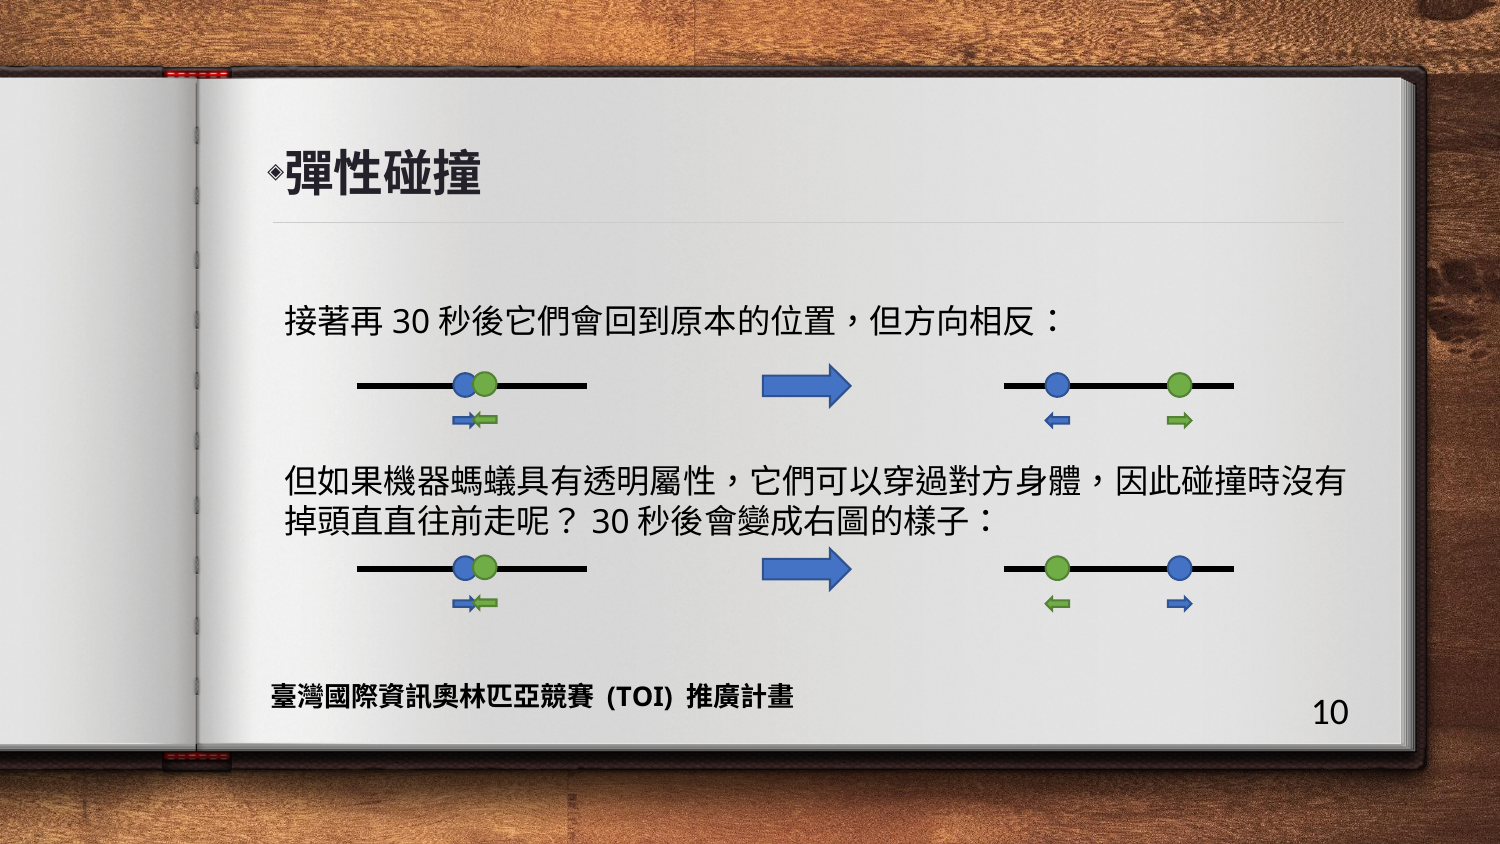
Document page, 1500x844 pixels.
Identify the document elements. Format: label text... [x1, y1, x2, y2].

text_box [1167, 597, 1192, 611]
text_box [1167, 373, 1192, 397]
text_box [1167, 413, 1192, 427]
text_box [453, 596, 497, 611]
text_box [453, 372, 497, 397]
text_box [1045, 597, 1070, 611]
text_box [762, 365, 851, 407]
text_box [1045, 413, 1070, 427]
text_box [1295, 672, 1386, 737]
text_box [453, 555, 497, 580]
text_box [1167, 556, 1192, 580]
text_box [453, 413, 497, 427]
list 彈性碰撞 [252, 126, 1194, 216]
text_box 接著再30秒後它們會回到原本的位置，但方向相反： 但如果機器螞蟻具有透明屬性，它們可以穿過對方身體，因此碰撞時沒有掉頭直直往前走呢？30秒後會變成右圖的樣子： [269, 293, 1367, 551]
text_box [1045, 373, 1070, 397]
text_box [762, 548, 851, 590]
text_box [1045, 556, 1070, 580]
